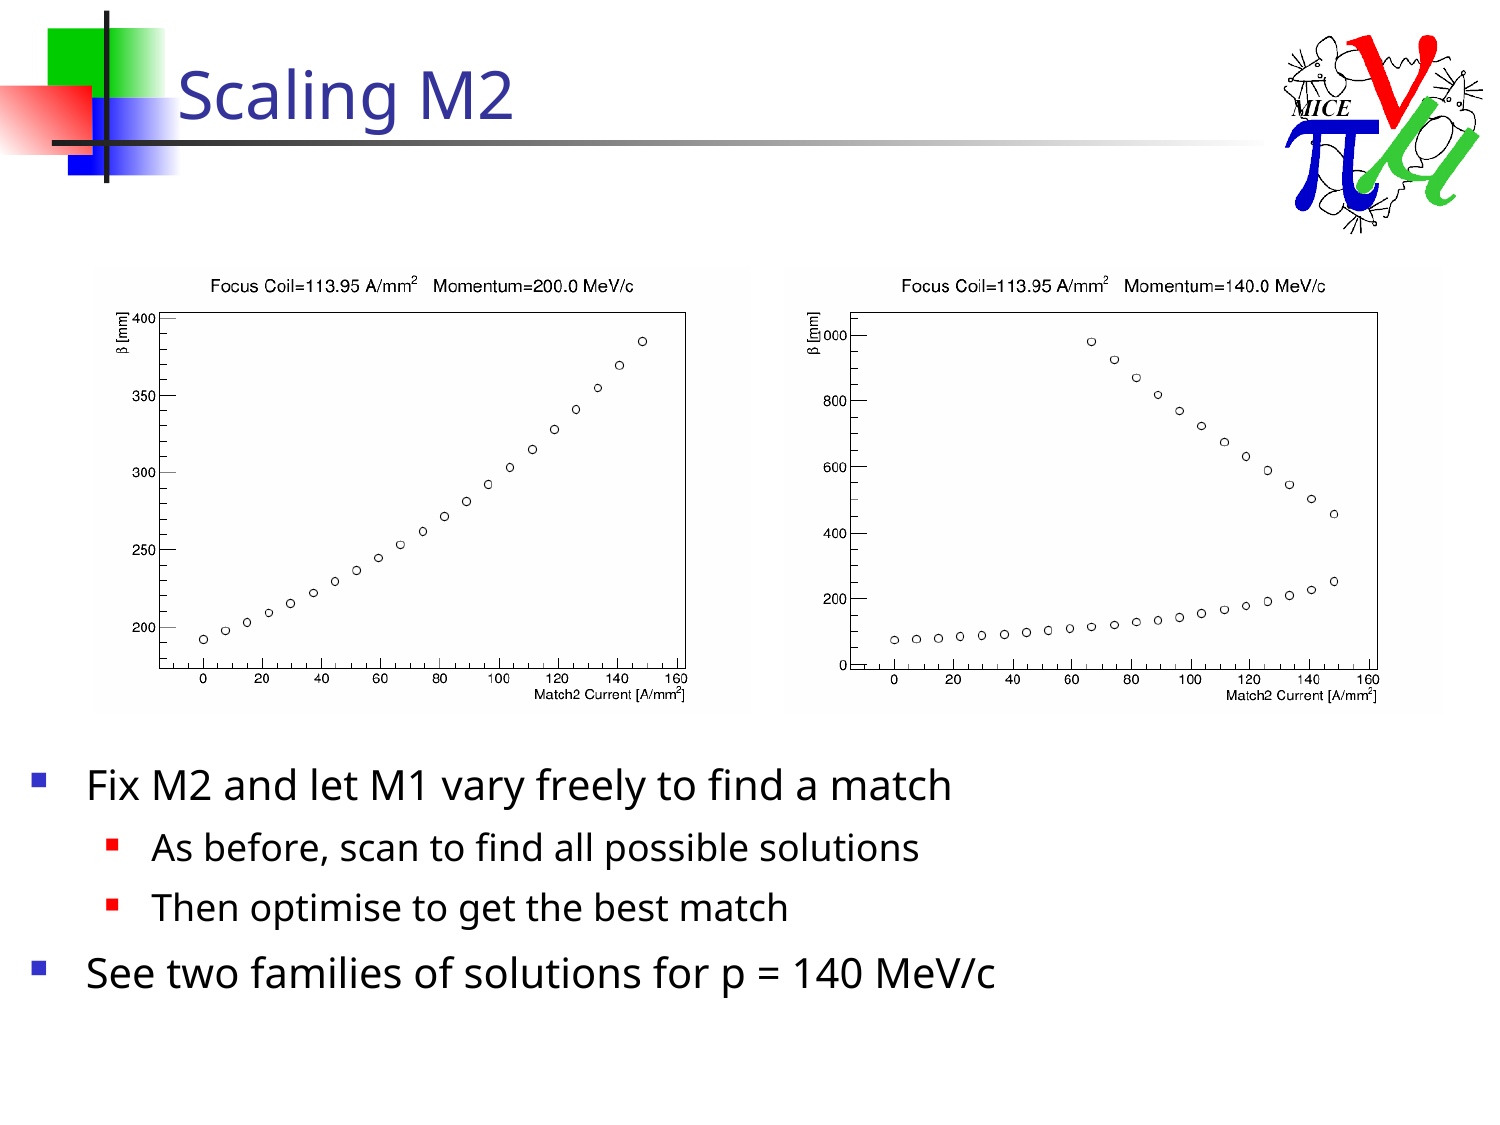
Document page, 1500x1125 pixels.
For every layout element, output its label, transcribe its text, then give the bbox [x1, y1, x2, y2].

picture [1264, 5, 1500, 251]
picture [93, 267, 751, 713]
picture [784, 267, 1443, 715]
title Scaling M2 [162, 0, 1441, 188]
list Fix M2 and let M1 vary freely to find a match As before, scan to find all possible solutions Then optimise to get the best match See two families of solutions for p = 140 MeV/c [14, 747, 1484, 1125]
